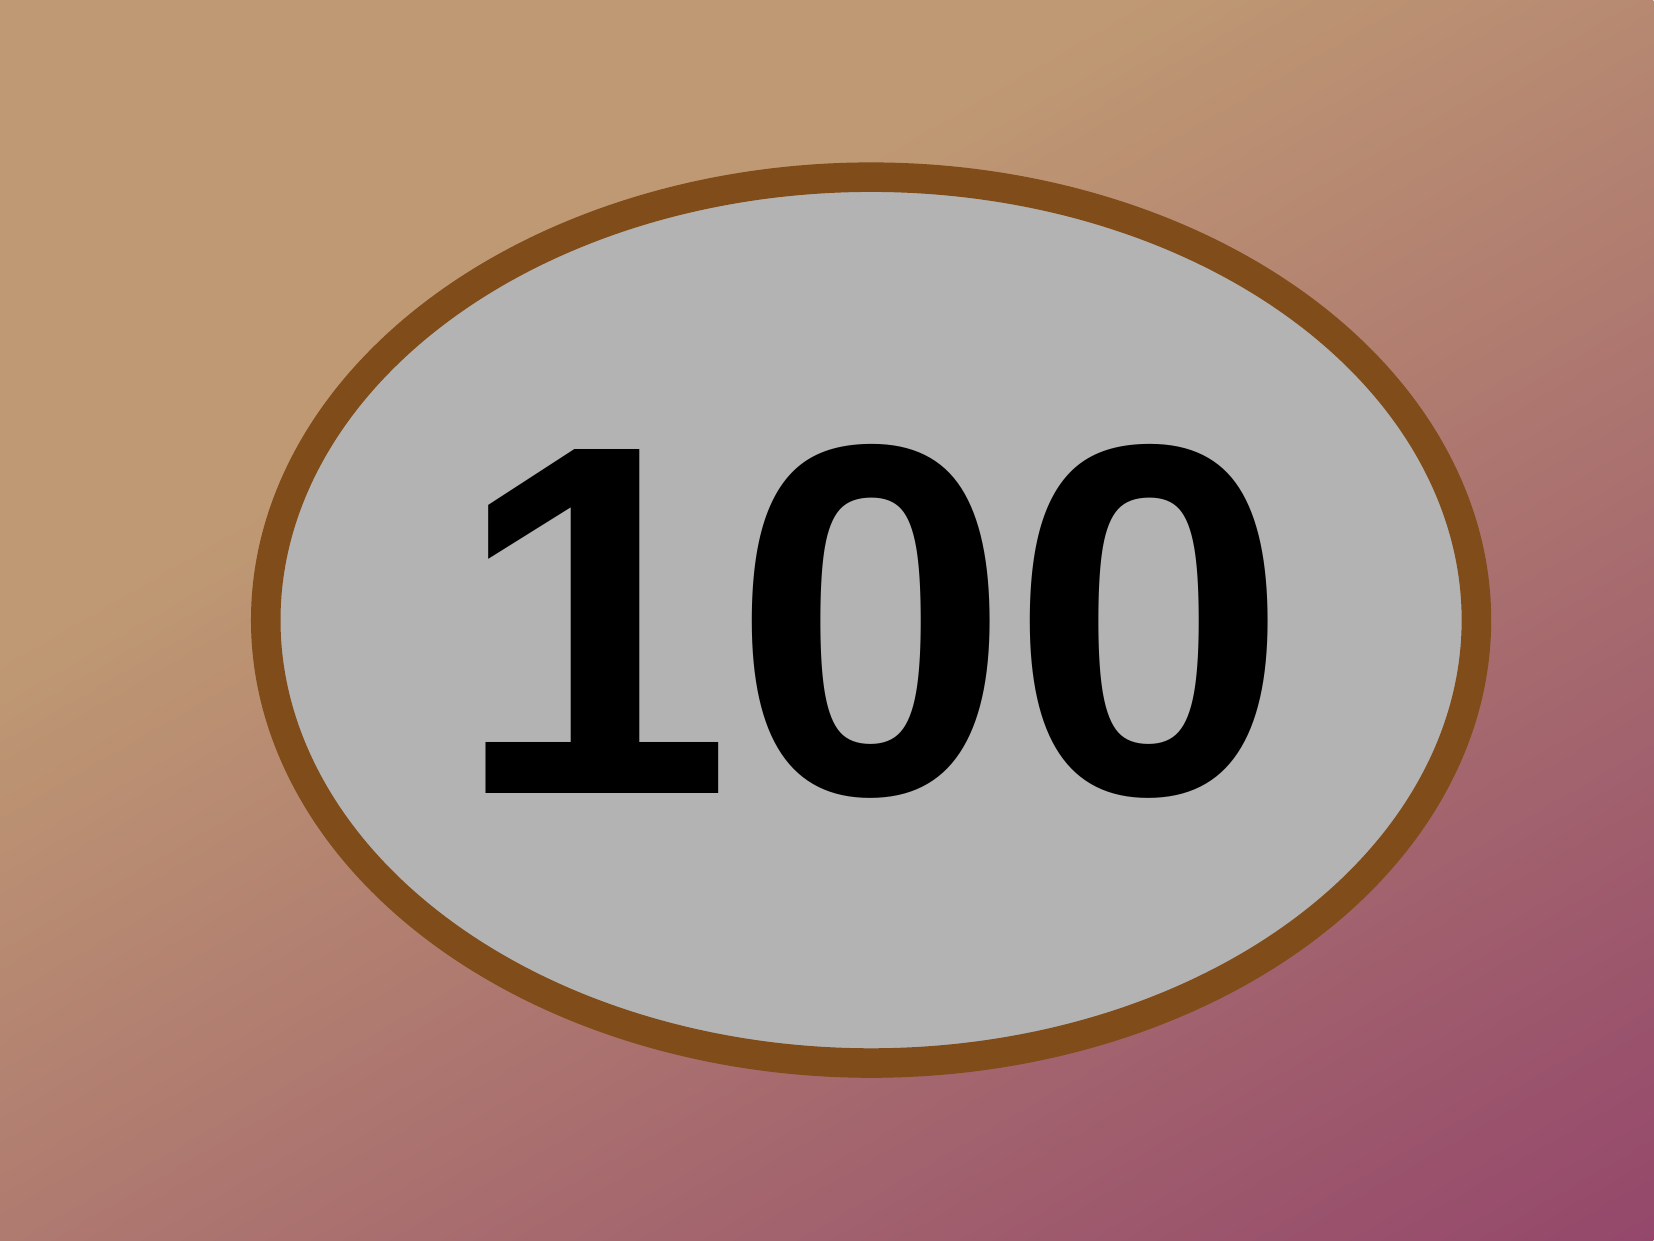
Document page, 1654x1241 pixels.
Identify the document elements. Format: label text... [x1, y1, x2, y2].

text_box 100 [265, 177, 1477, 1064]
